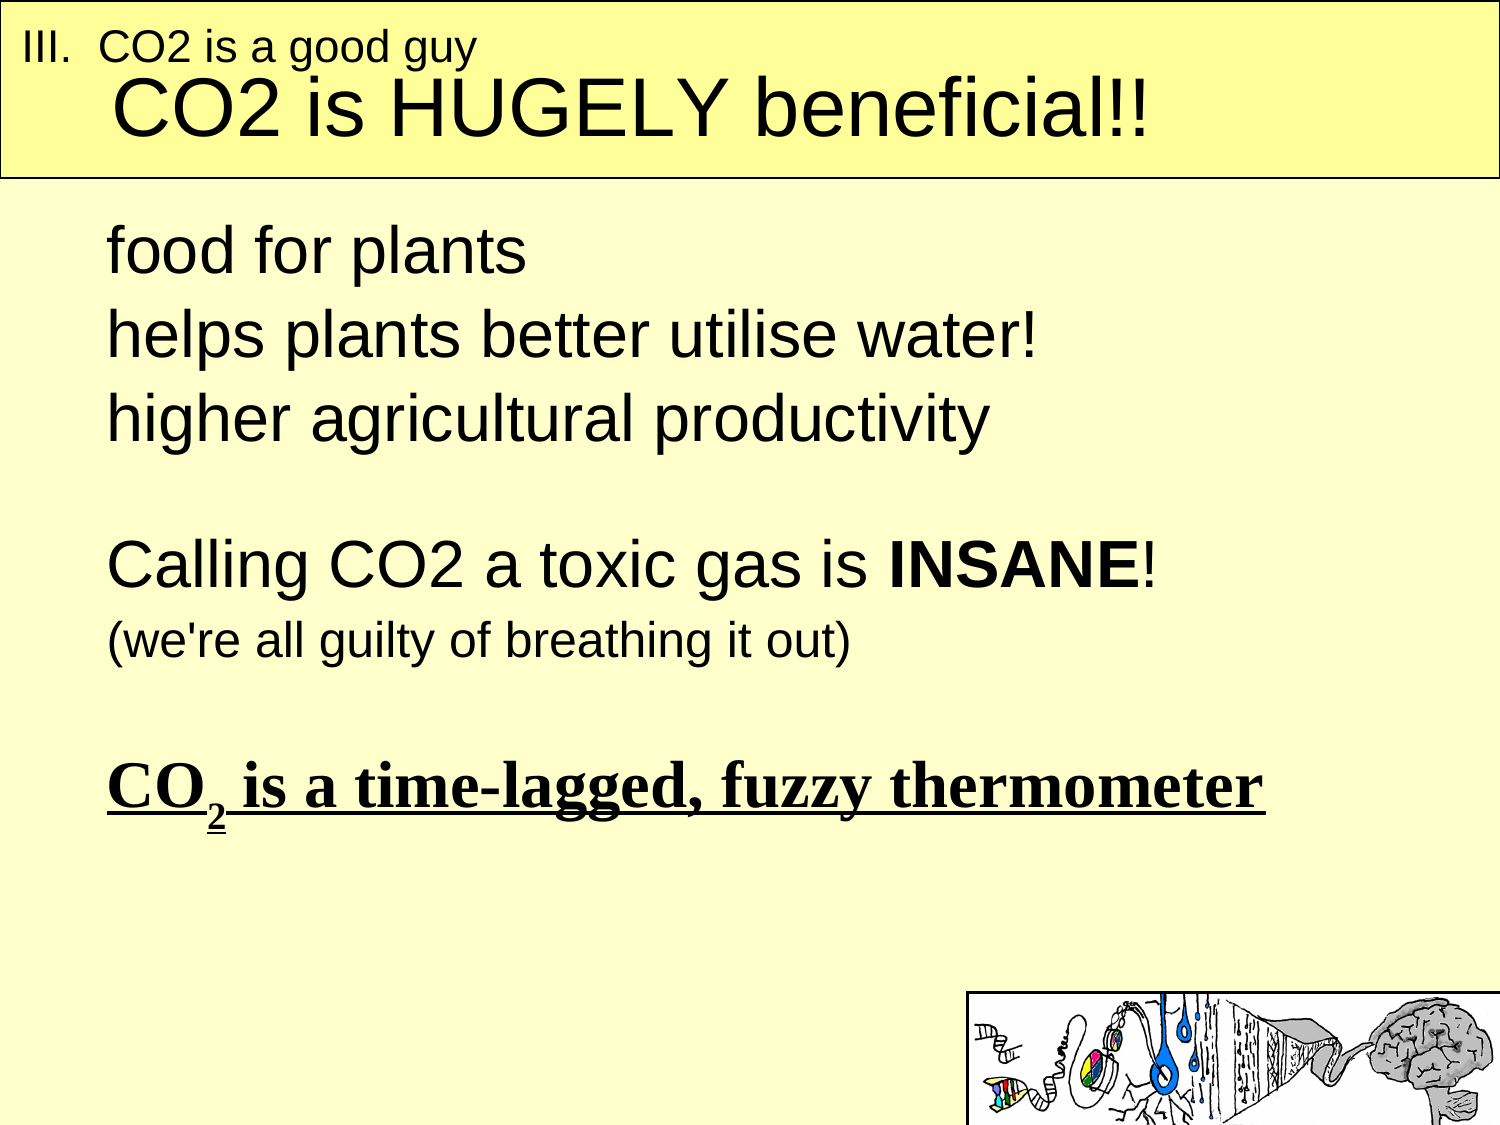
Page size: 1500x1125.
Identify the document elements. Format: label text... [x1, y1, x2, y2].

picture [969, 994, 1500, 1125]
title III. CO2 is a good guy CO2 is HUGELY beneficial!! [0, 0, 1500, 179]
text_box food for plants helps plants better utilise water! higher agricultural productivity Calling CO2 a toxic gas is INSANE! (we're all guilty of breathing it out) CO2 is a time-lagged, fuzzy thermometer [106, 219, 1388, 929]
